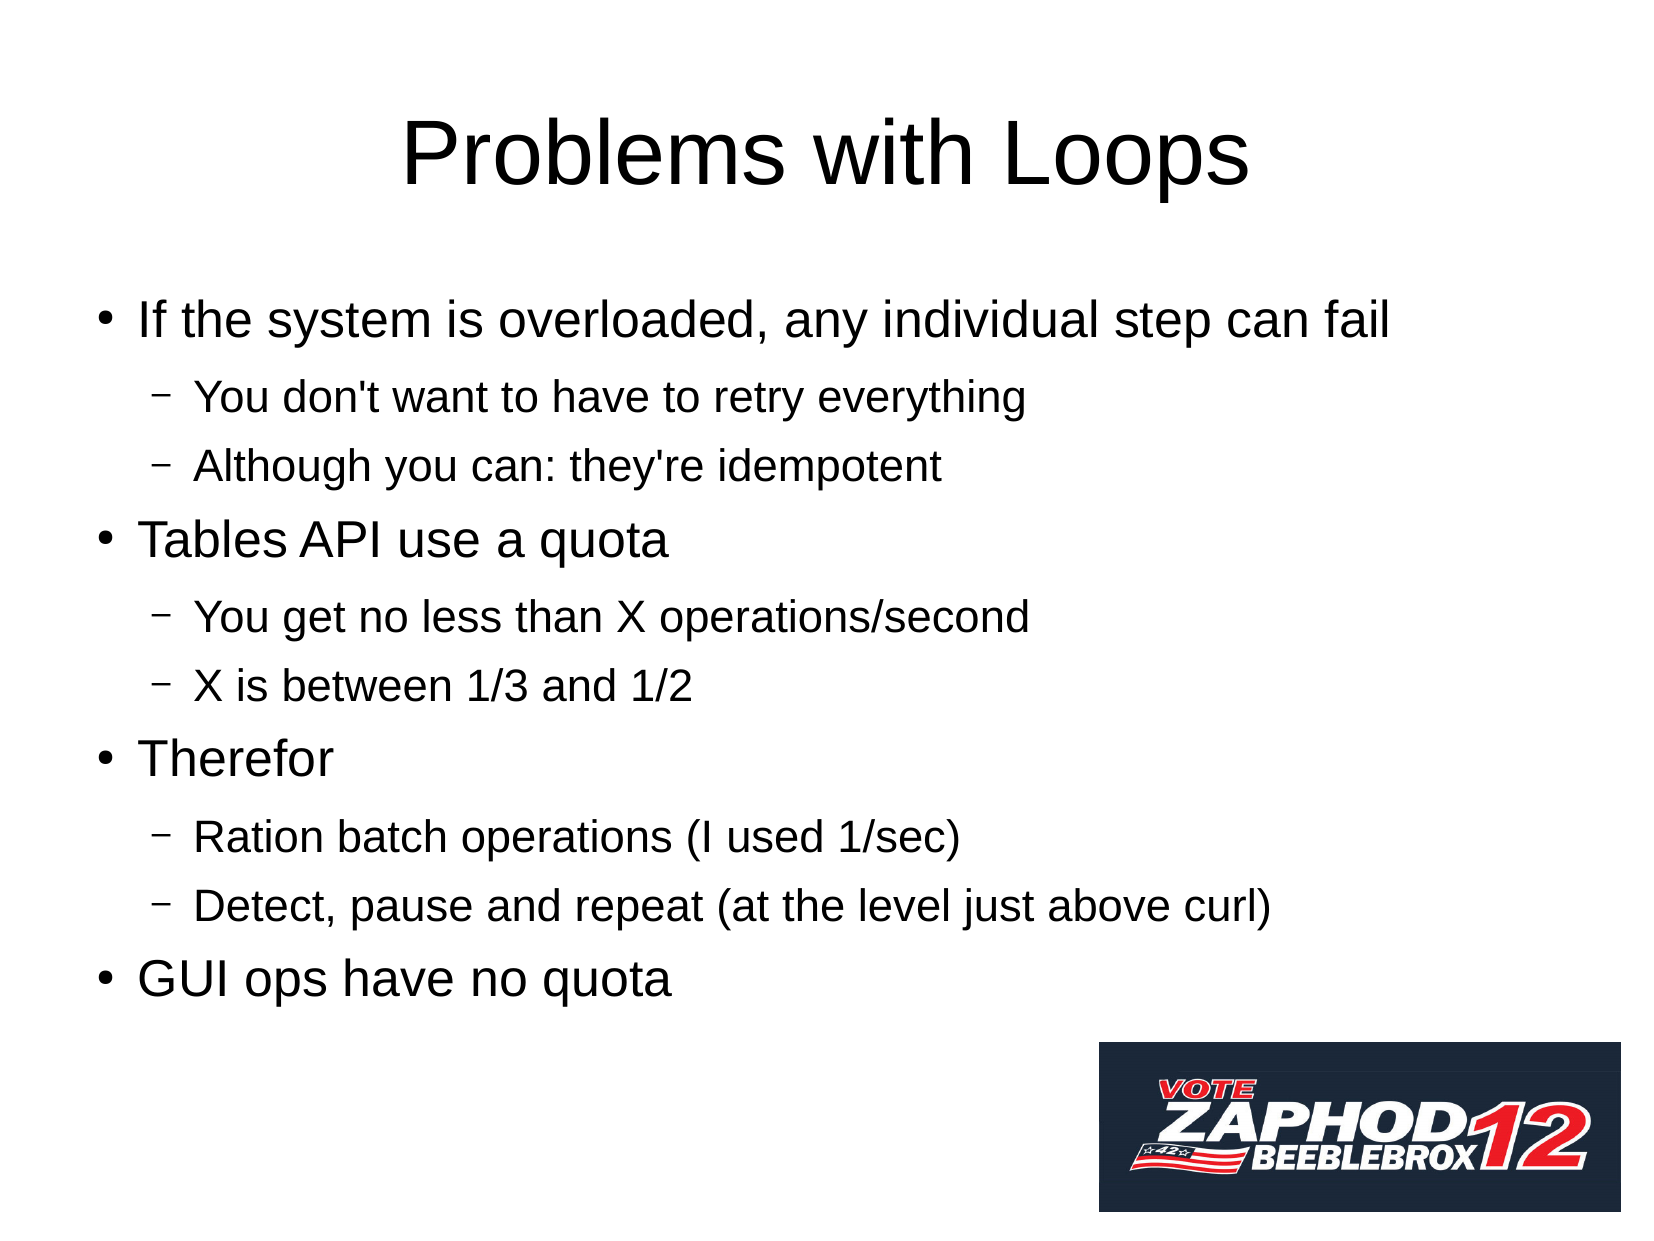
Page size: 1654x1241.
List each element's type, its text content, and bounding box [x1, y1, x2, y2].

picture [1099, 1042, 1621, 1212]
title Problems with Loops [82, 49, 1571, 257]
list If the system is overloaded, any individual step can fail You don't want to have to retry everything Although you can: they're idempotent Tables API use a quota You get no less than X operations/second X is between 1/3 and 1/2 Therefor Ration batch operations (I used 1/sec) Detect, pause and repeat (at the level just above curl) GUI ops have no quota [82, 290, 1571, 1010]
